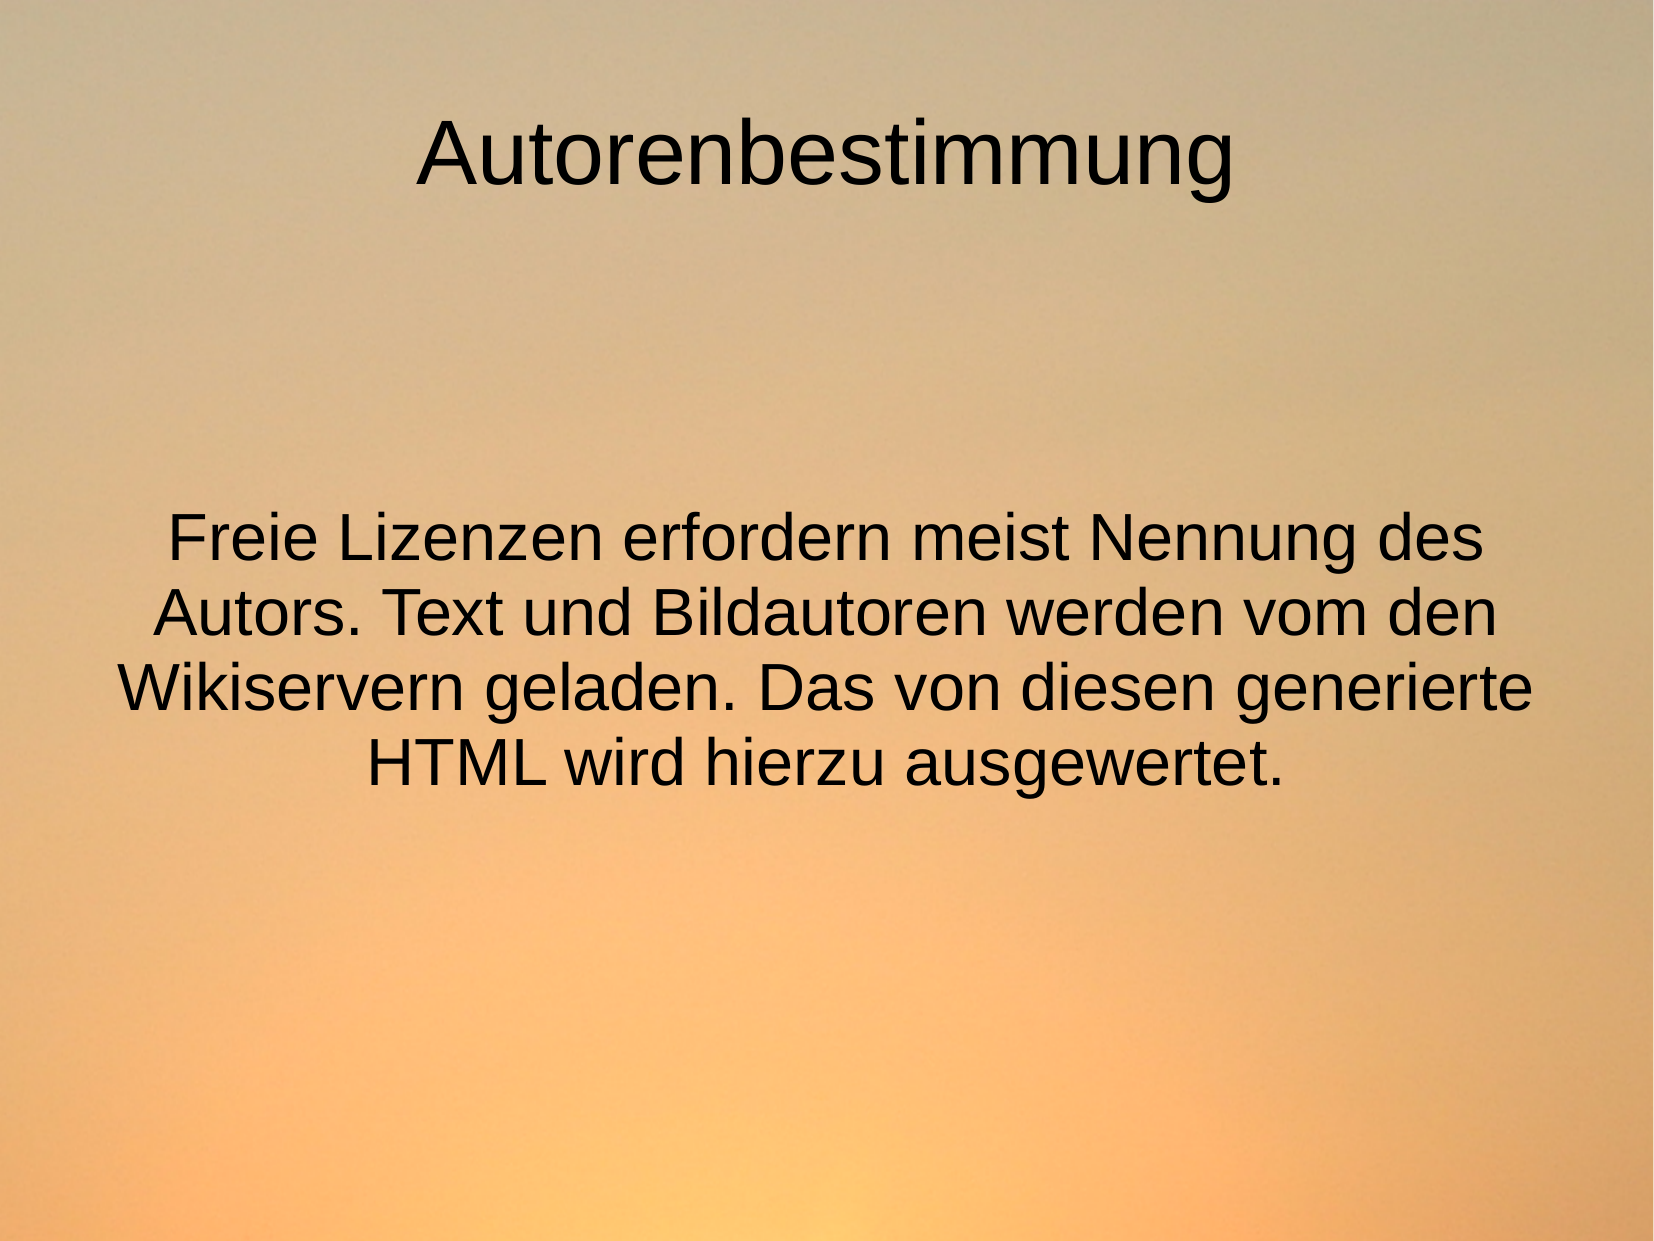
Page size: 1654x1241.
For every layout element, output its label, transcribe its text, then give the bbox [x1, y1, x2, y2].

title Autorenbestimmung [82, 49, 1571, 257]
subtitle Freie Lizenzen erfordern meist Nennung des Autors. Text und Bildautoren werden vom den Wikiservern geladen. Das von diesen generierte HTML wird hierzu ausgewertet. [82, 290, 1571, 1010]
picture [0, 0, 1654, 1241]
